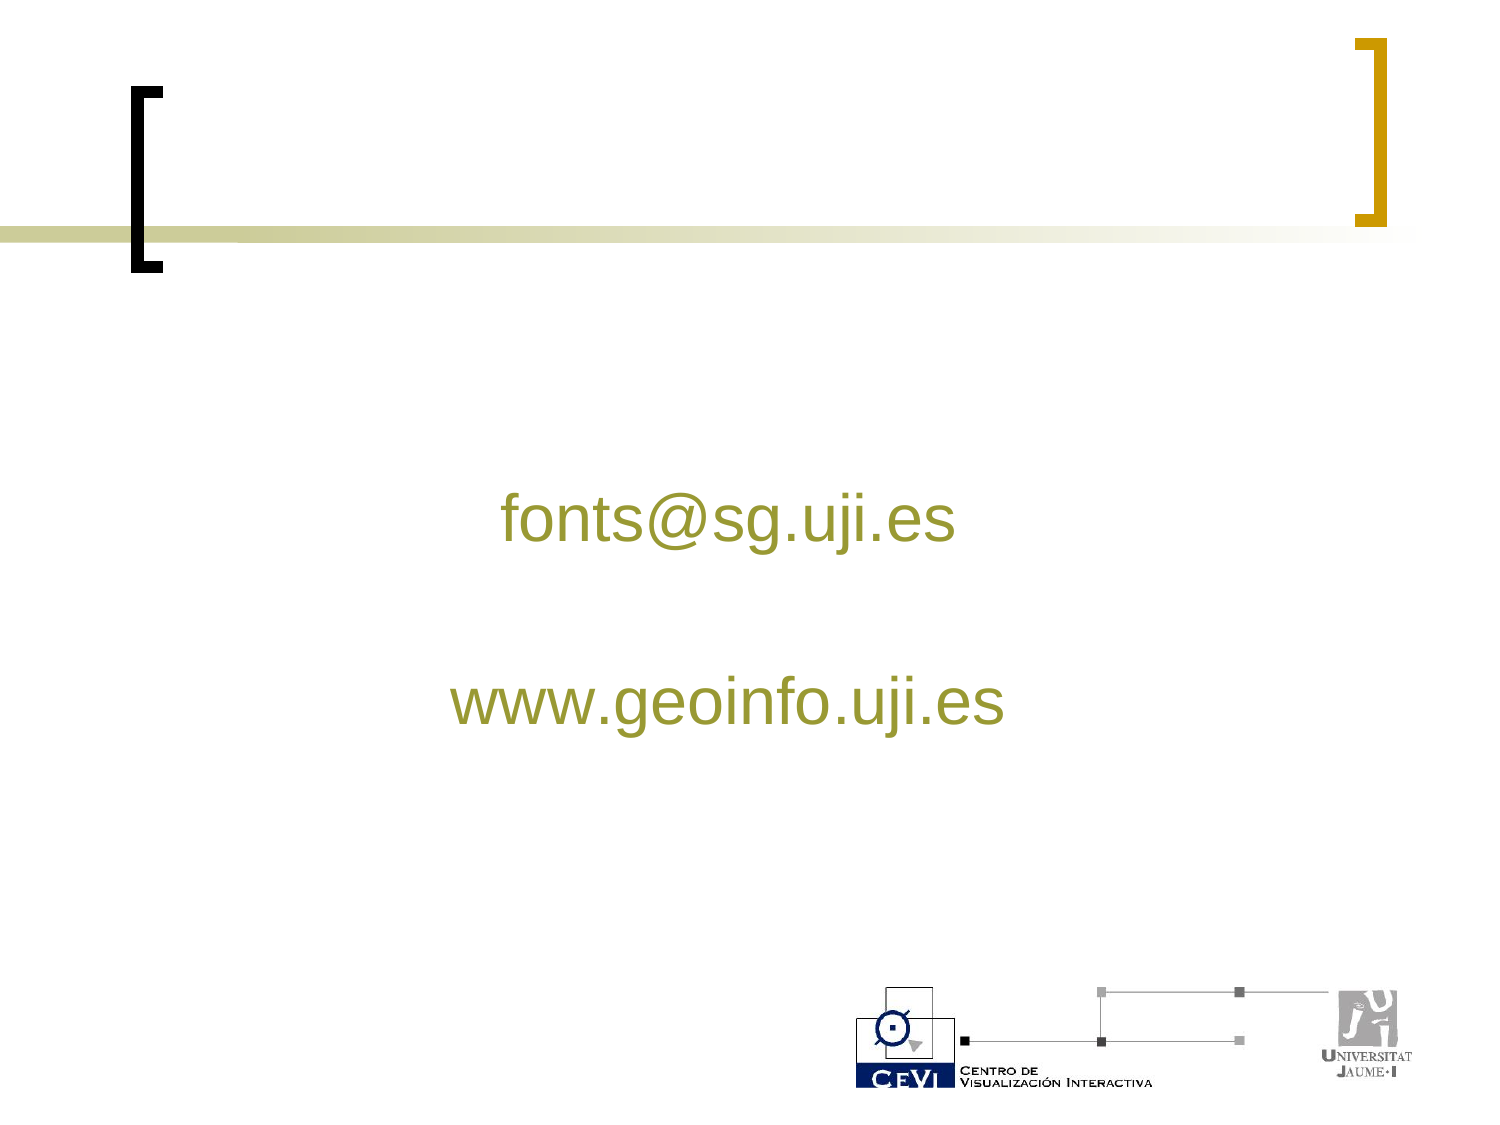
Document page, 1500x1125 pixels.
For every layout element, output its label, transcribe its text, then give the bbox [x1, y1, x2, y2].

title [152, 15, 1328, 248]
list fonts@sg.uji.es www.geoinfo.uji.es [100, 290, 1357, 966]
picture [856, 987, 1412, 1088]
